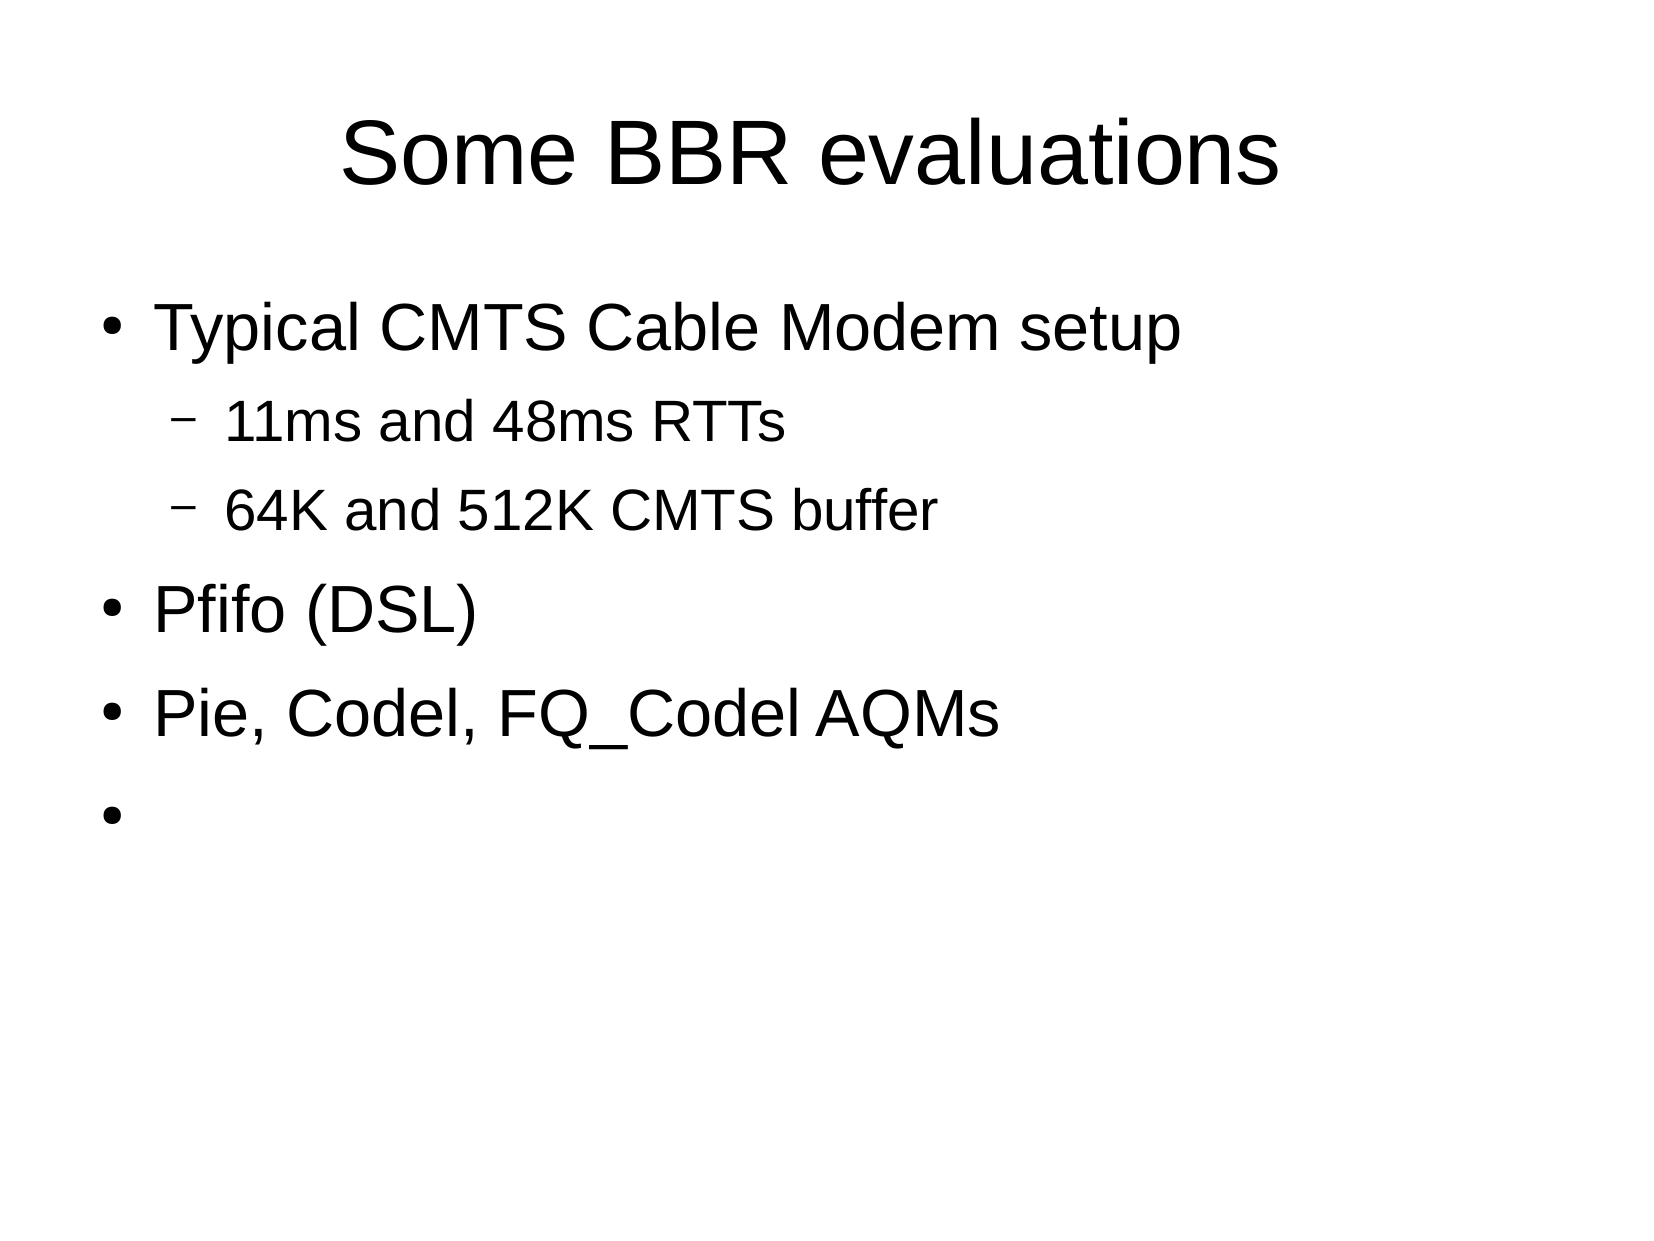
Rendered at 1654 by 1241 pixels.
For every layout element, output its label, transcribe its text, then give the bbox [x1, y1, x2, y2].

title Some BBR evaluations [82, 49, 1571, 257]
list Typical CMTS Cable Modem setup 11ms and 48ms RTTs 64K and 512K CMTS buffer Pfifo (DSL) Pie, Codel, FQ_Codel AQMs [82, 290, 1571, 1010]
